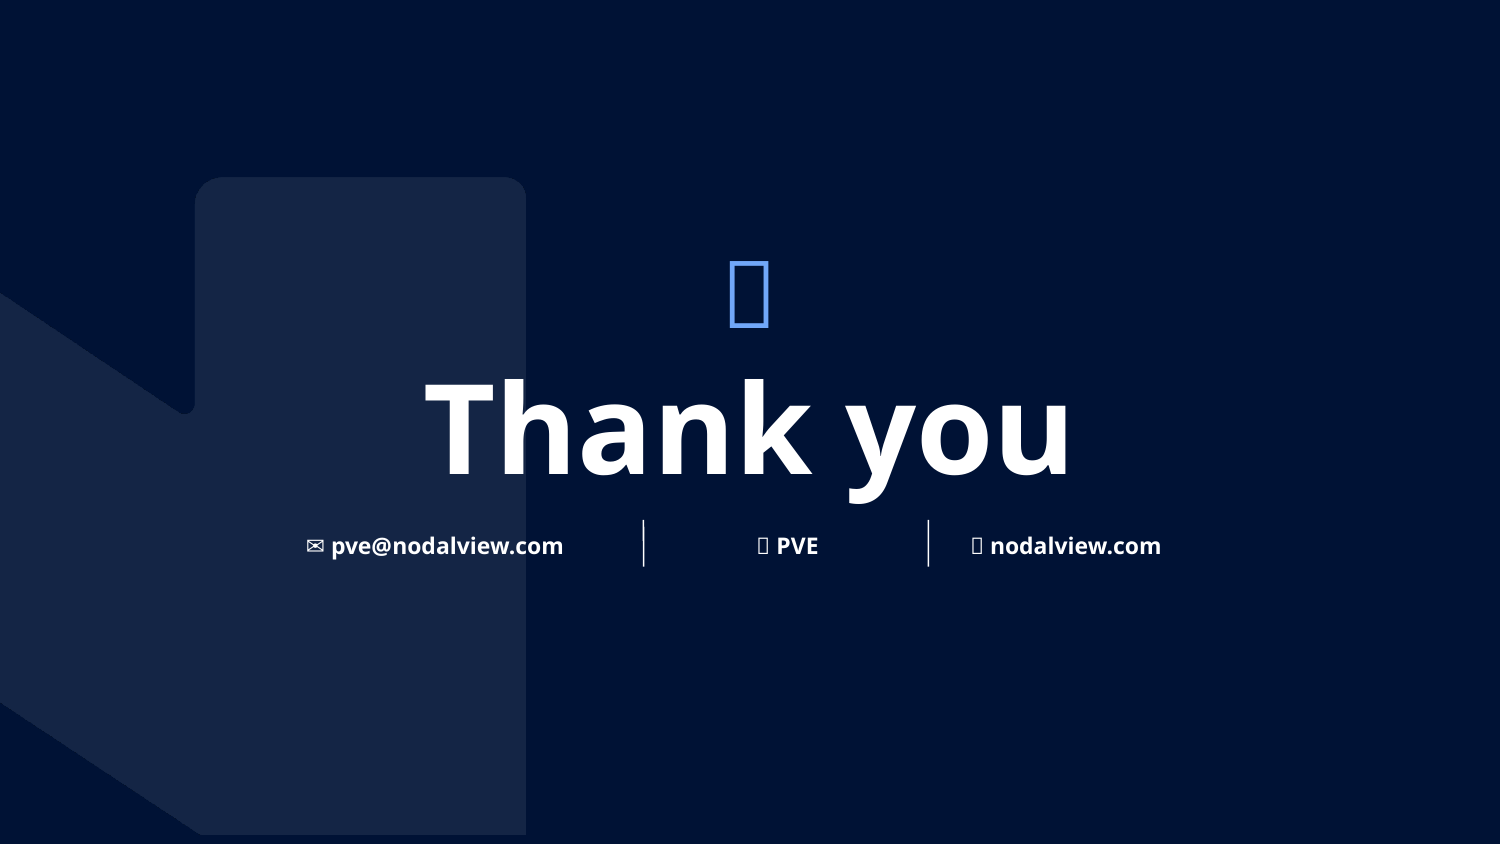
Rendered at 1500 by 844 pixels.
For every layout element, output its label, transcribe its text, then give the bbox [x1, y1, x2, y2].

title ✉️ pve@nodalview.com [290, 516, 614, 688]
title Thank you [358, 334, 1142, 515]
picture [0, 173, 526, 835]
title 🌐 nodalview.com [955, 516, 1218, 688]
title 🍔 PVE [656, 516, 919, 688]
text_box 👋 [673, 203, 827, 363]
